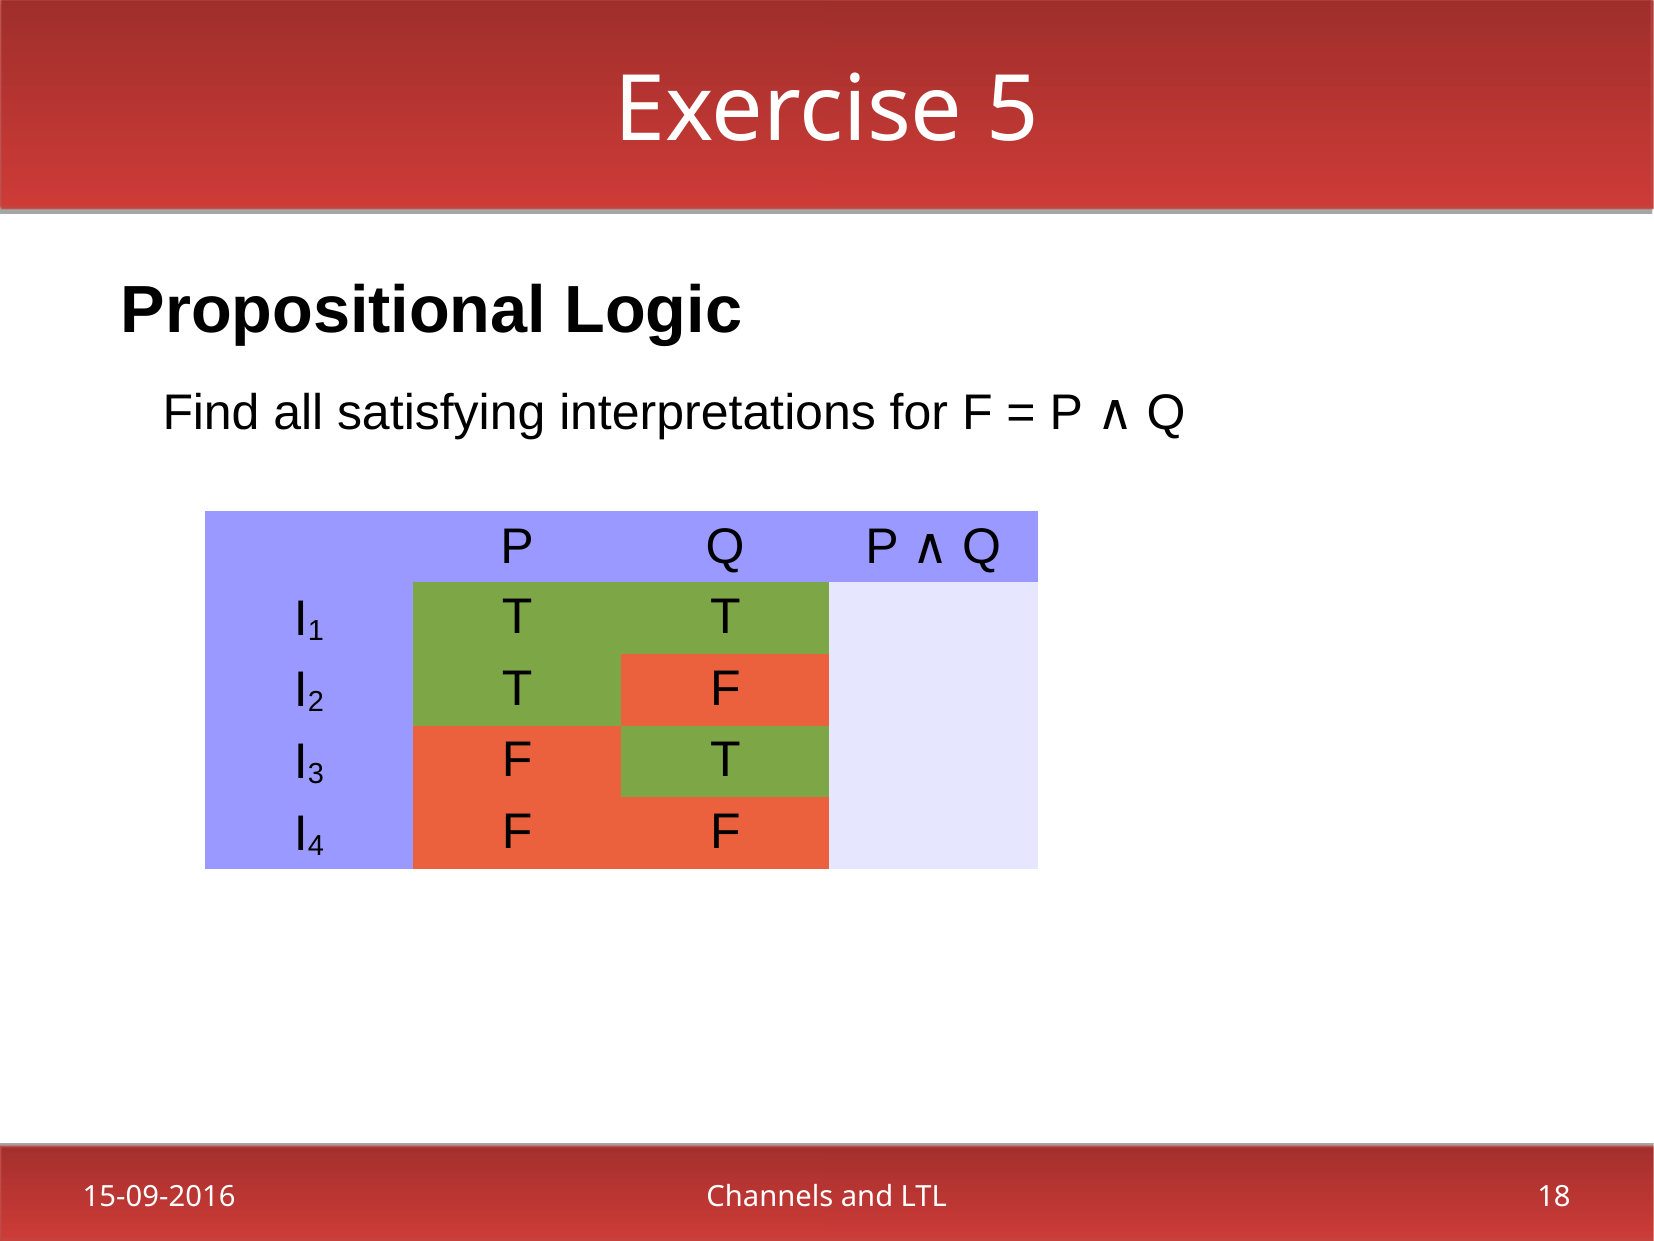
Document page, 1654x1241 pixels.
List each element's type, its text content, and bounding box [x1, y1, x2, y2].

table_header P [413, 511, 621, 582]
text_box Find all satisfying interpretations for F = P ∧ Q [147, 377, 1202, 448]
table_header Q [621, 511, 829, 582]
table_cell [829, 797, 1038, 869]
table_cell [829, 654, 1038, 726]
table_header P ∧ Q [829, 511, 1038, 582]
table_cell I3 [205, 726, 413, 797]
table_header [205, 511, 413, 582]
table_cell F [413, 726, 621, 797]
table_cell I4 [205, 797, 413, 869]
title Exercise 5 [59, 31, 1595, 178]
picture [0, 0, 1654, 214]
table_cell T [621, 726, 829, 797]
table_cell I2 [205, 654, 413, 726]
table_cell I1 [205, 582, 413, 654]
table_cell F [621, 797, 829, 869]
table_cell F [413, 797, 621, 869]
table_cell [829, 726, 1038, 797]
table_cell T [621, 582, 829, 654]
table_cell T [413, 582, 621, 654]
text_box Propositional Logic [105, 264, 759, 354]
table_cell T [413, 654, 621, 726]
table_cell F [621, 654, 829, 726]
table_cell [829, 582, 1038, 654]
picture [0, 1143, 1654, 1241]
